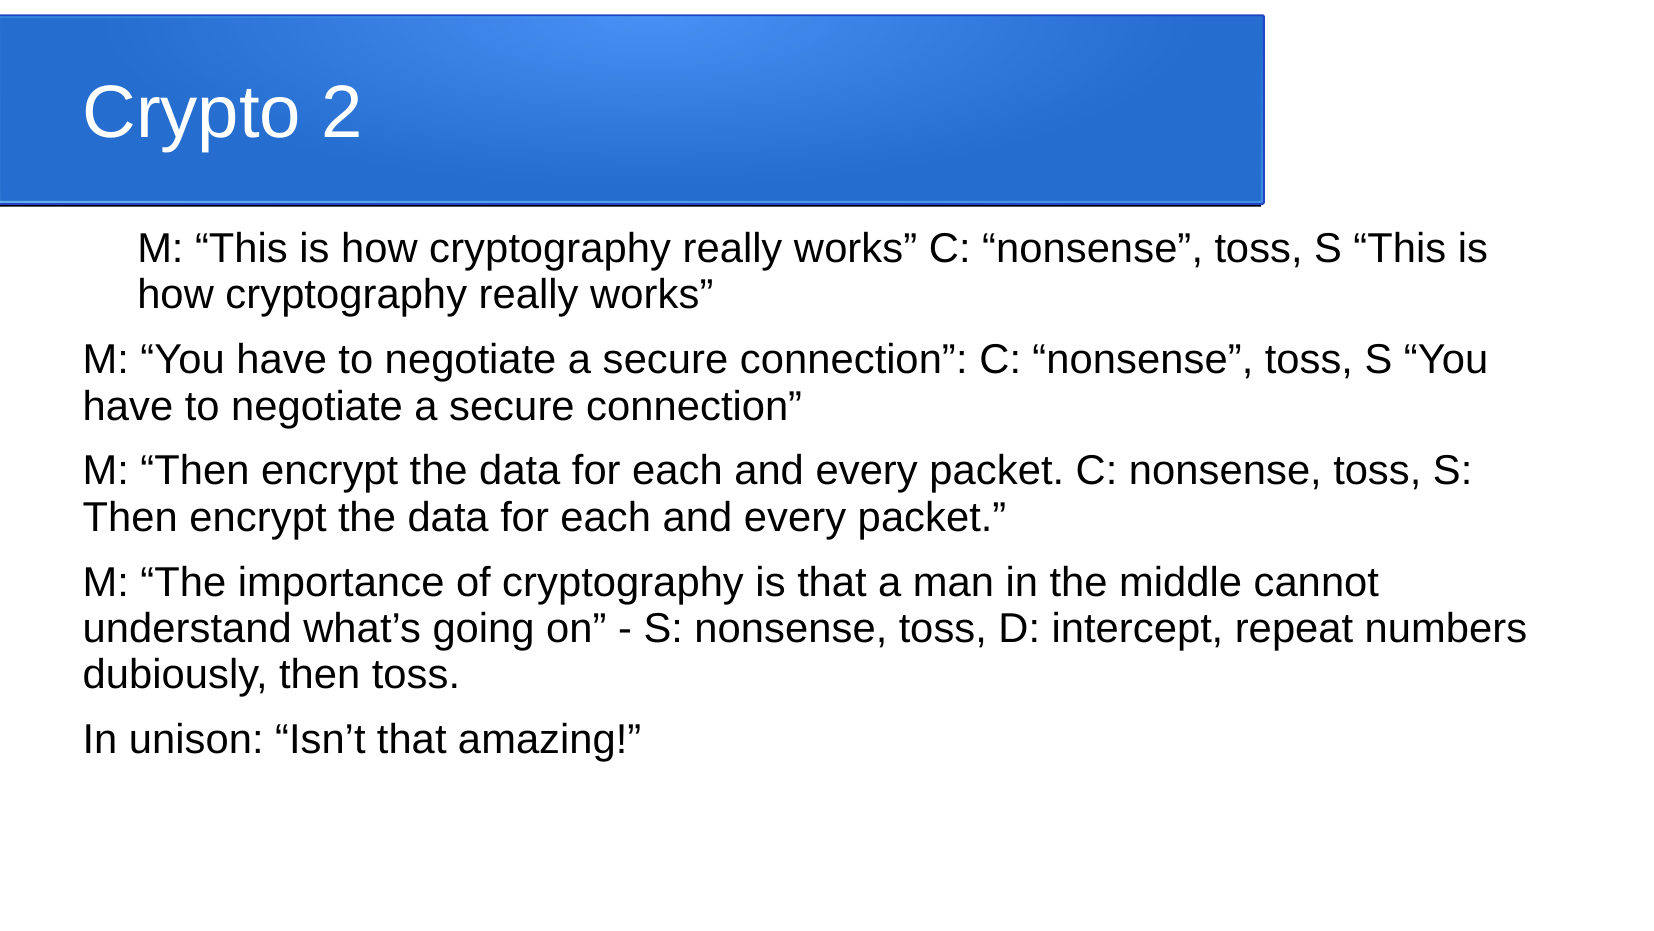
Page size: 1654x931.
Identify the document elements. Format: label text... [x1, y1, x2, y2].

title Crypto 2 [82, 35, 1235, 189]
list M: “This is how cryptography really works” C: “nonsense”, toss, S “This is how cryptography really works” M: “You have to negotiate a secure connection”: C: “nonsense”, toss, S “You have to negotiate a secure connection” M: “Then encrypt the data for each and every packet. C: nonsense, toss, S: Then encrypt the data for each and every packet.” M: “The importance of cryptography is that a man in the middle cannot understand what’s going on” - S: nonsense, toss, D: intercept, repeat numbers dubiously, then toss. In unison: “Isn’t that amazing!” [82, 224, 1571, 764]
